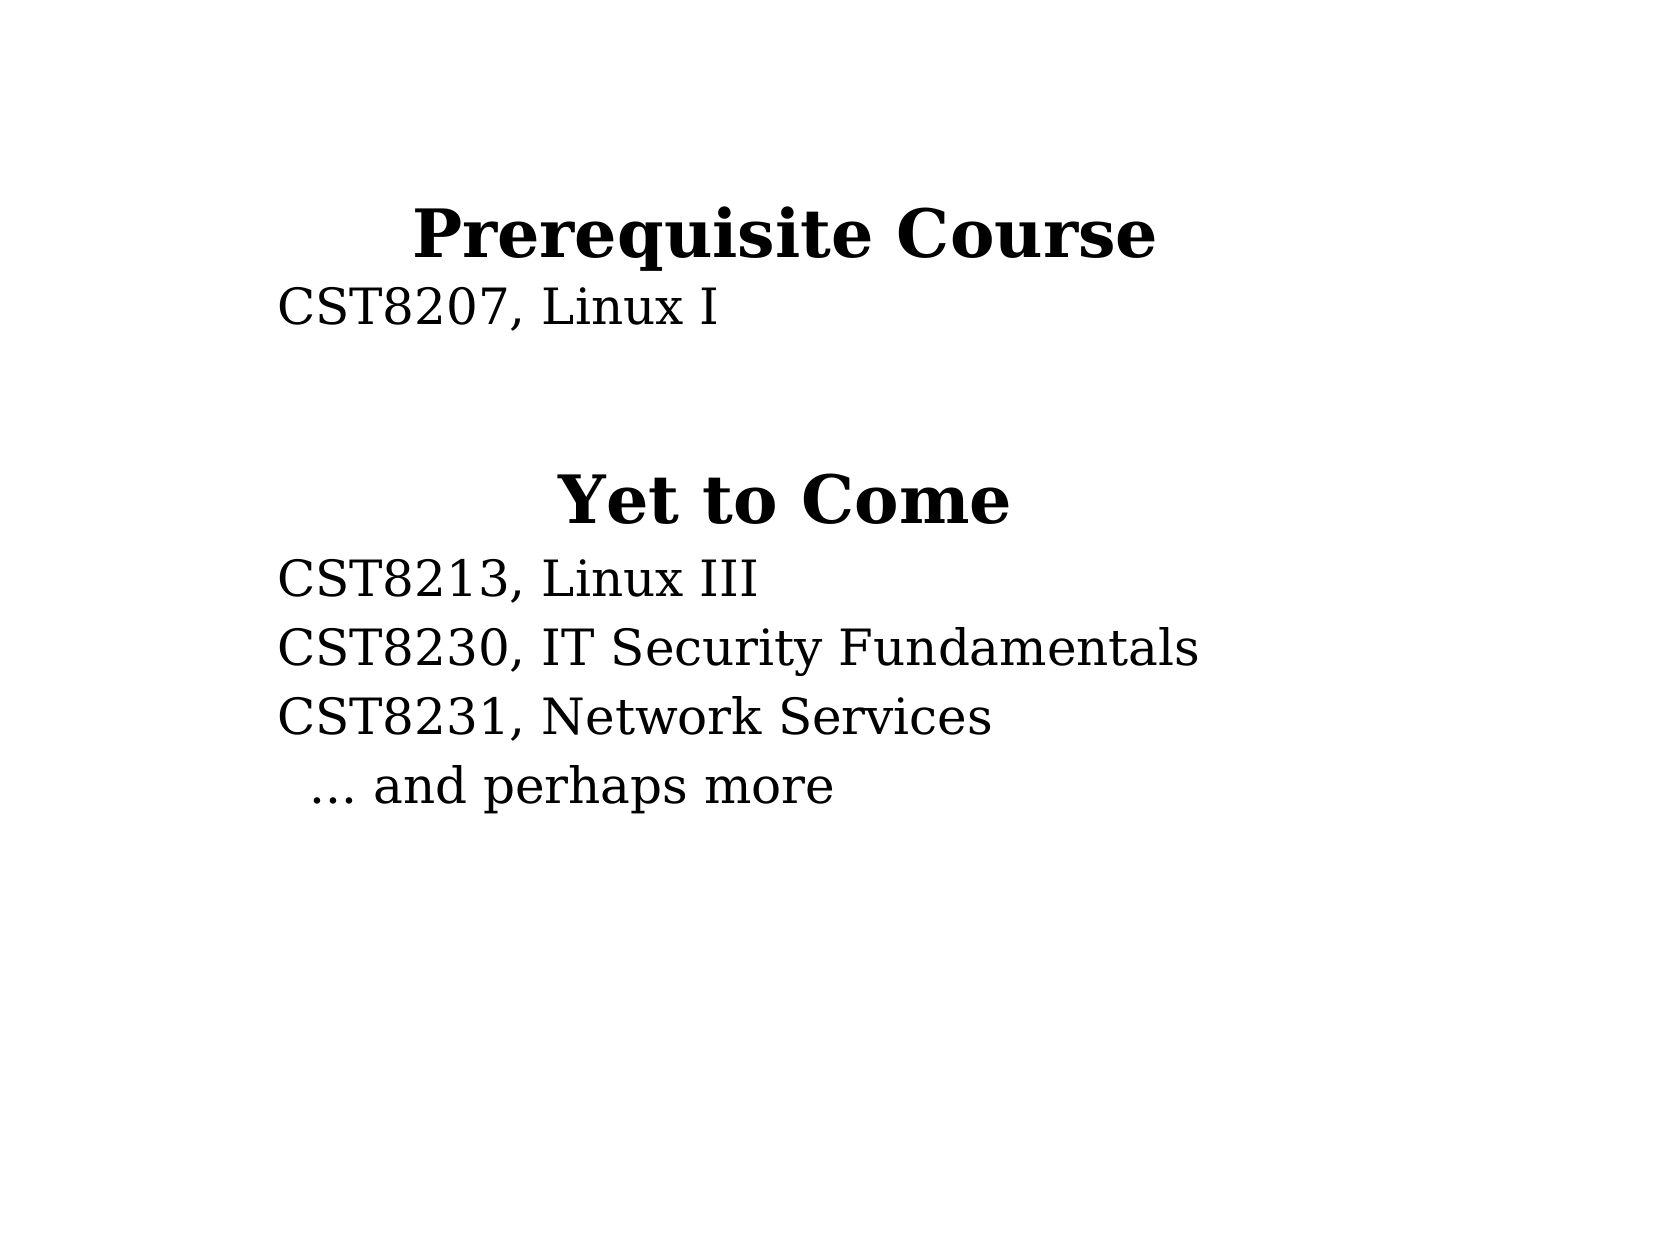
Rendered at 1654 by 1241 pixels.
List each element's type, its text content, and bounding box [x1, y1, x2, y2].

text_box Prerequisite Course CST8207, Linux I Yet to Come CST8213, Linux III CST8230, IT Security Fundamentals CST8231, Network Services ... and perhaps more [262, 177, 1309, 823]
